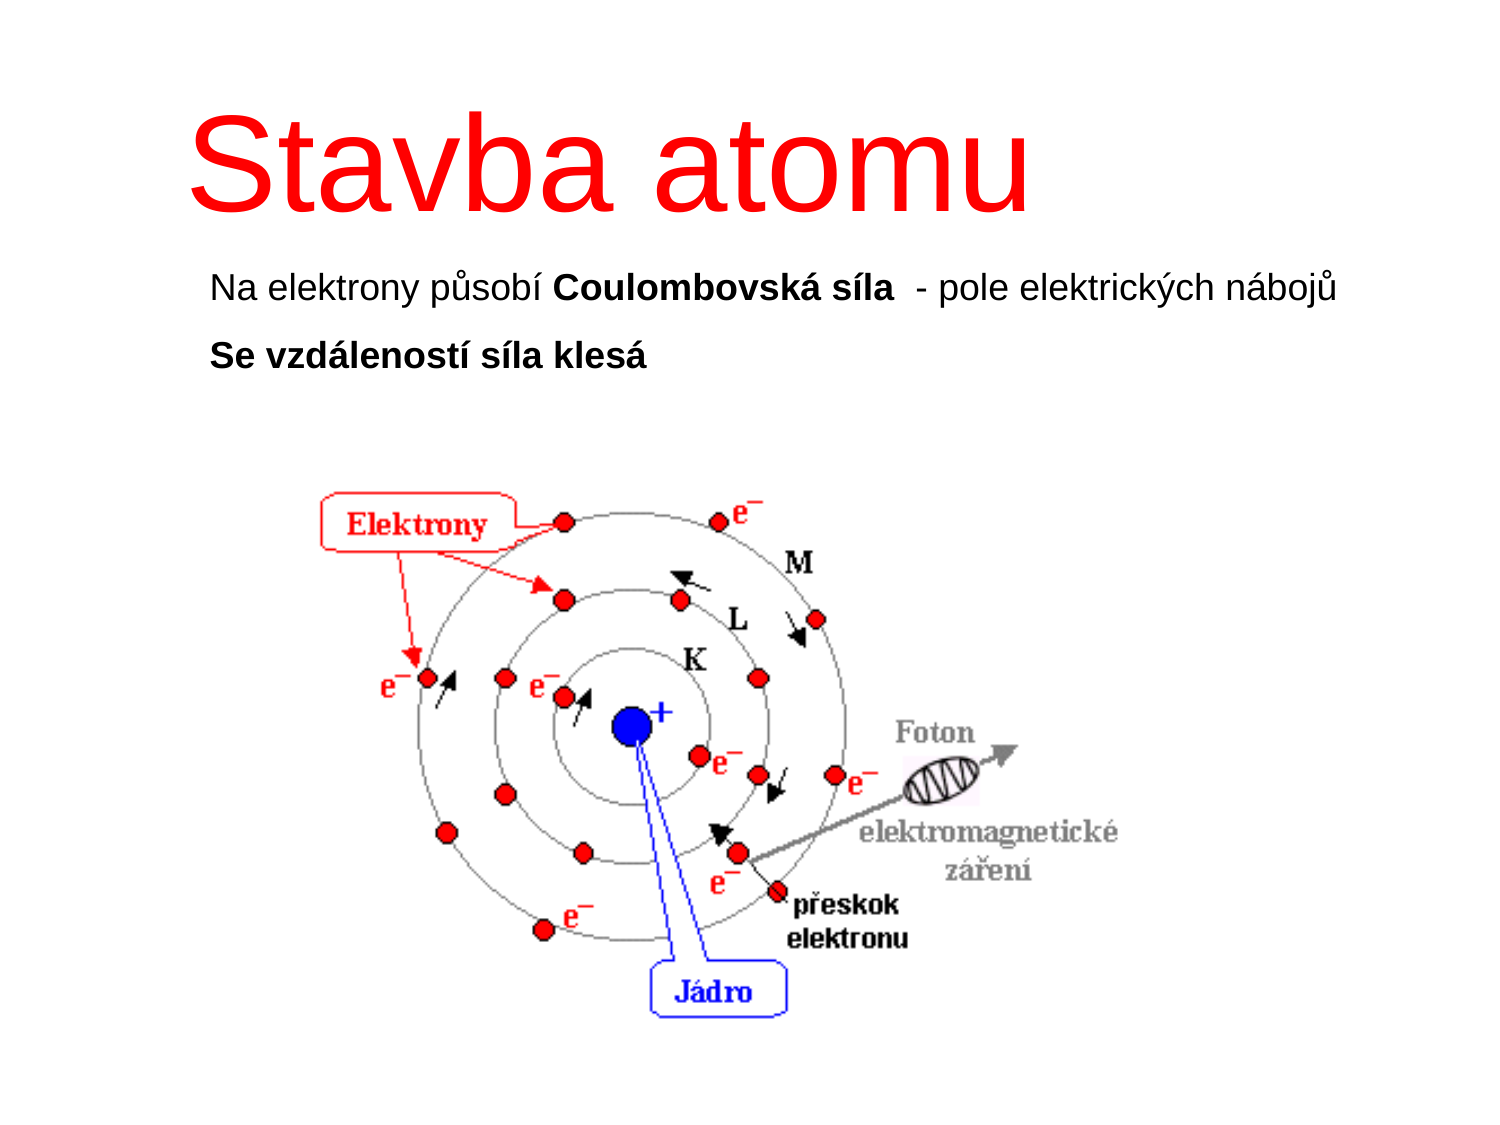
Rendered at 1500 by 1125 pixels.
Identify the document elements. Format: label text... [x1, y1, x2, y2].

text_box Na elektrony působí Coulombovská síla - pole elektrických nábojů Se vzdáleností síla klesá [194, 255, 1436, 385]
picture [312, 479, 1127, 1030]
text_box Stavba atomu [171, 66, 1365, 247]
